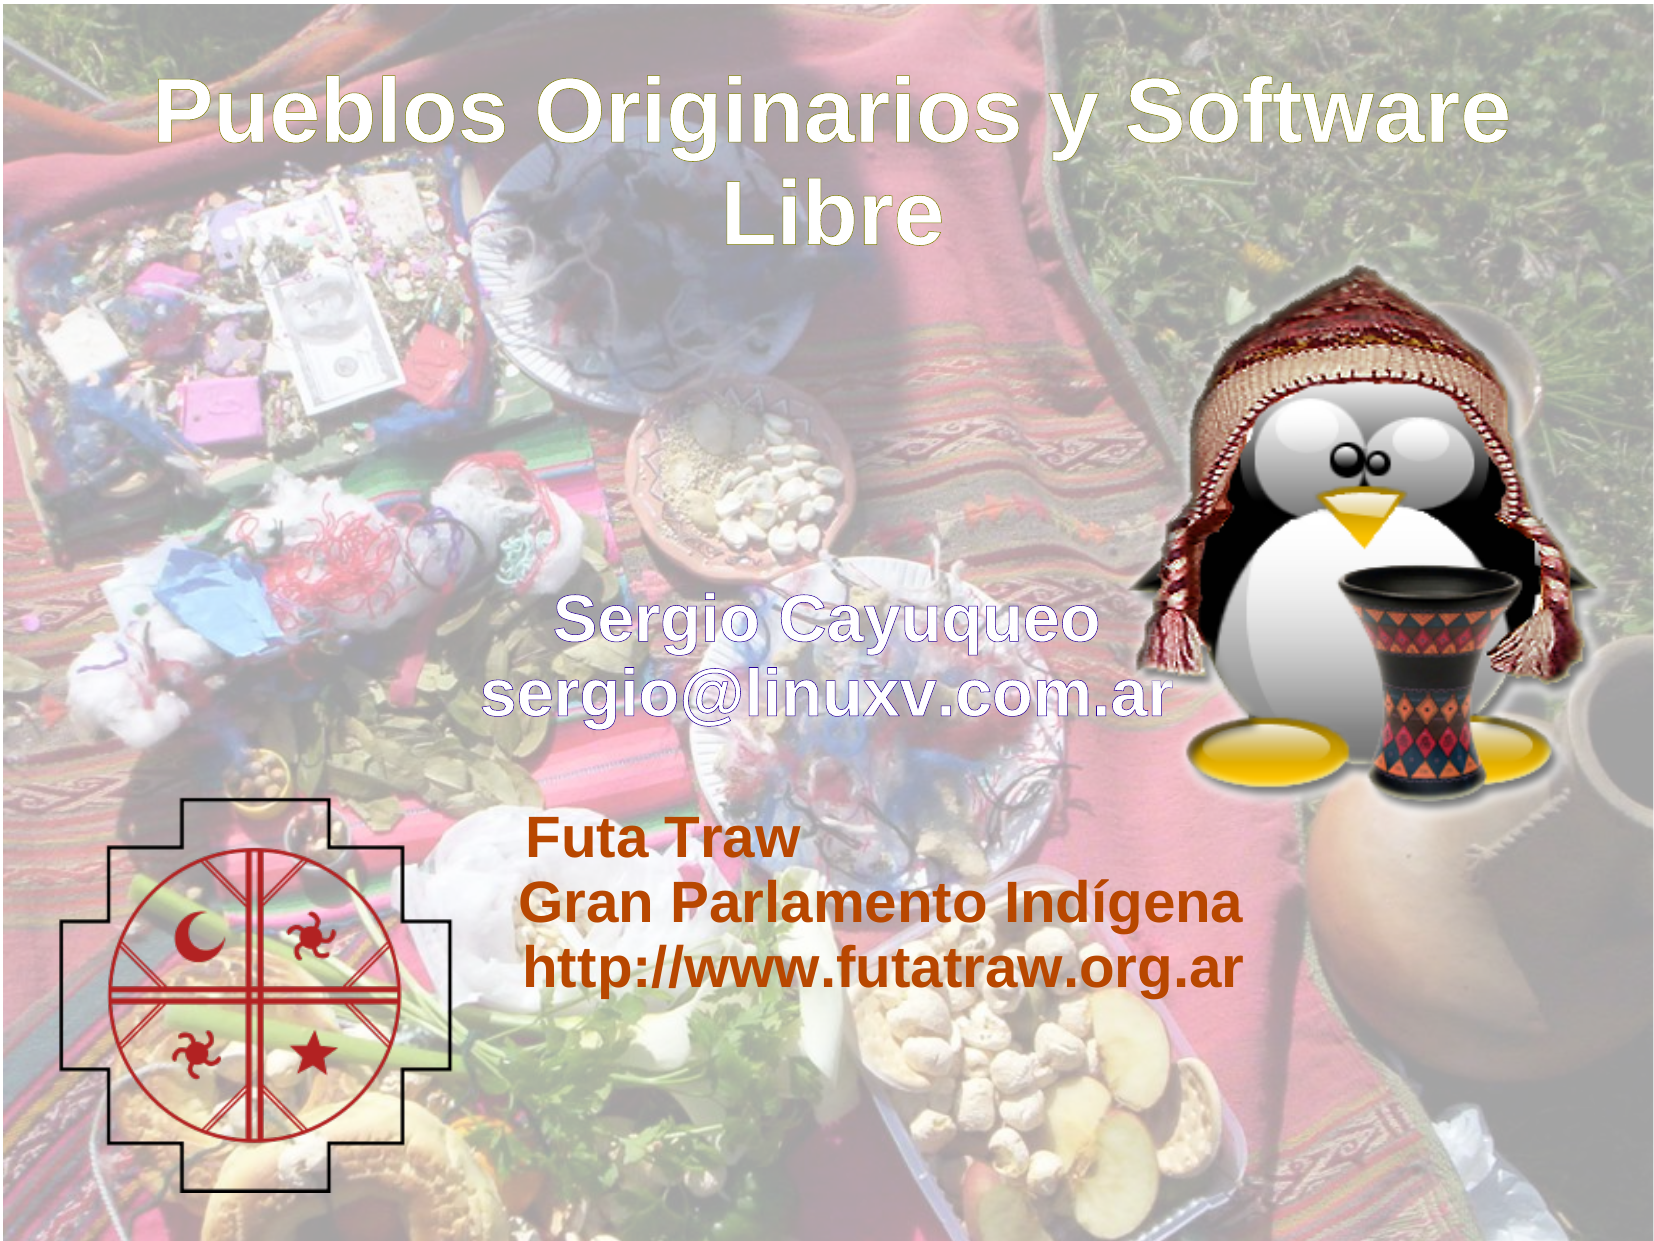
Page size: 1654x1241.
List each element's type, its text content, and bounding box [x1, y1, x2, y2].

subtitle Sergio Cayuqueo sergio@linuxv.com.ar Futa Traw Gran Parlamento Indígena http://www.futatraw.org.ar [82, 265, 1571, 1241]
title Pueblos Originarios y Software Libre [88, 59, 1577, 265]
picture [3, 4, 1654, 1241]
